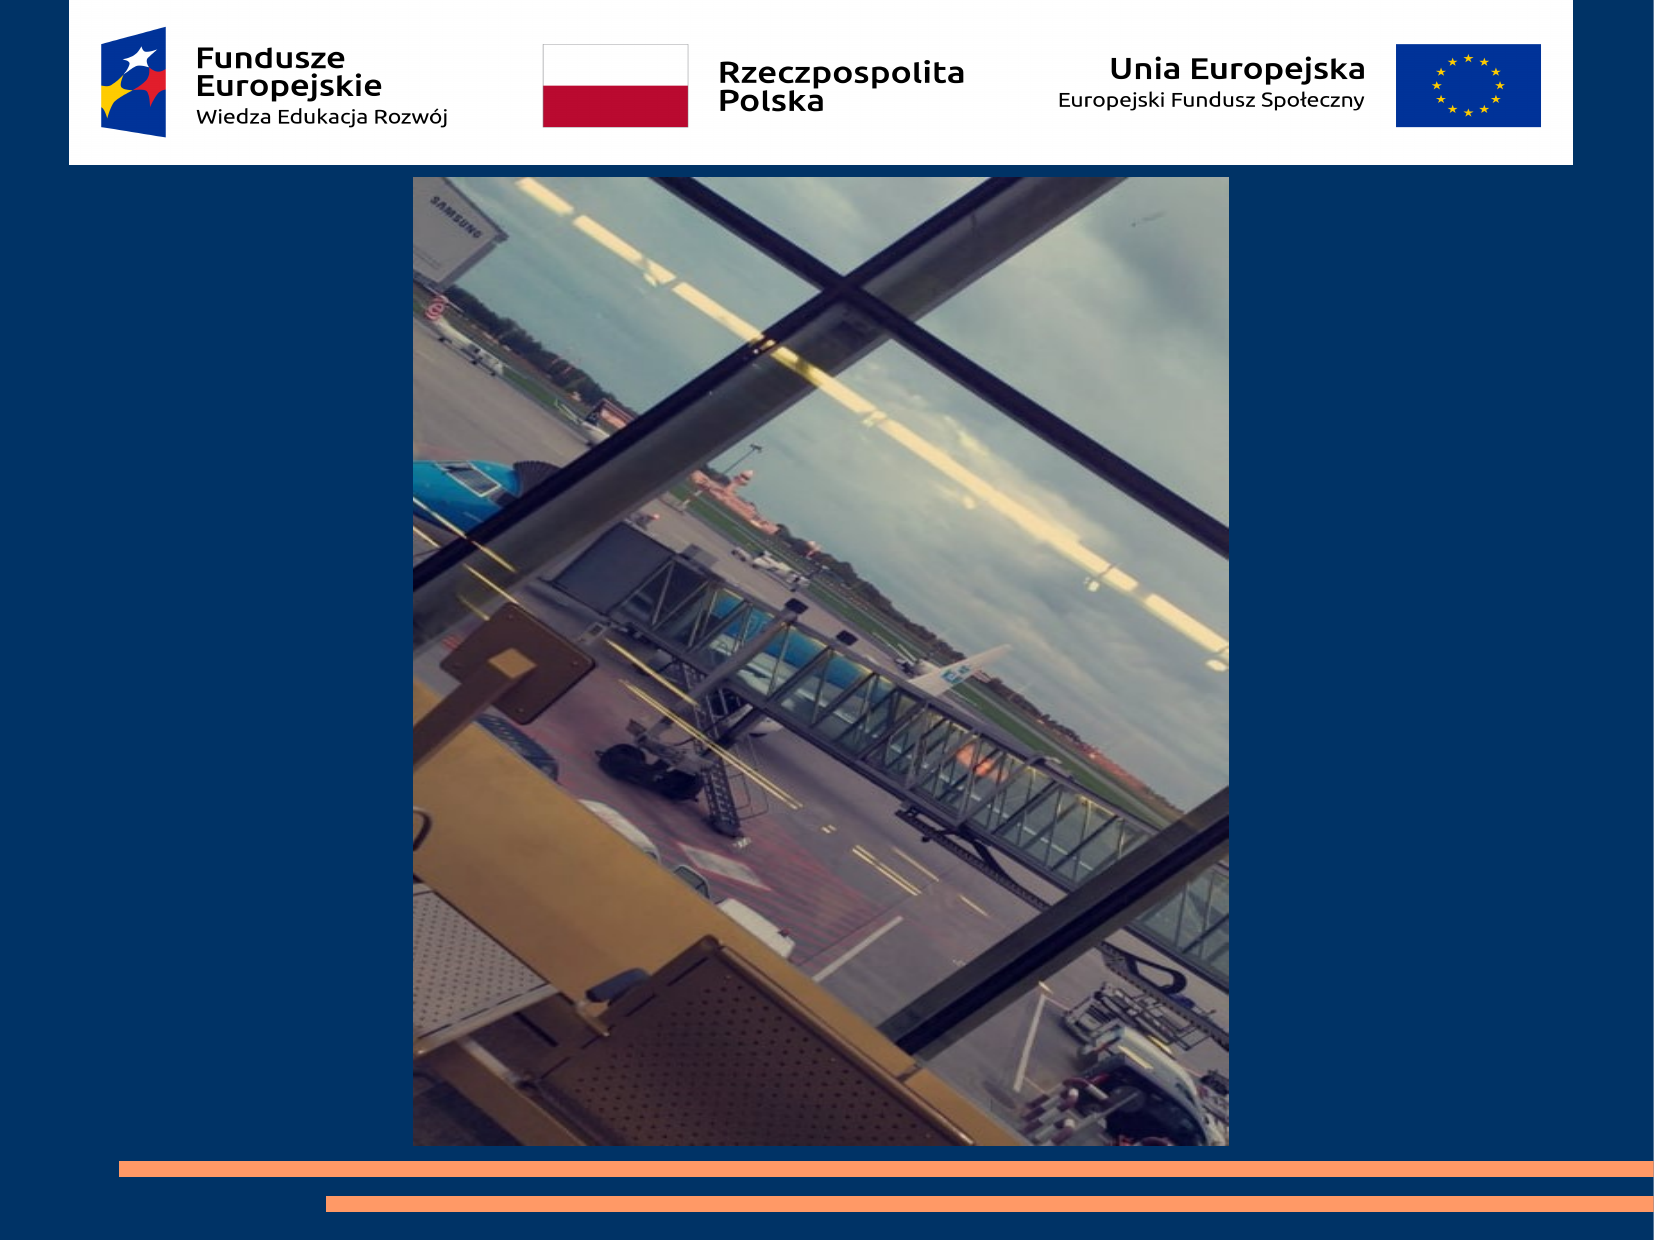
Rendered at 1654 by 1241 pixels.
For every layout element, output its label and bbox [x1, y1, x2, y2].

picture [69, 0, 1573, 165]
picture [413, 177, 1229, 1146]
